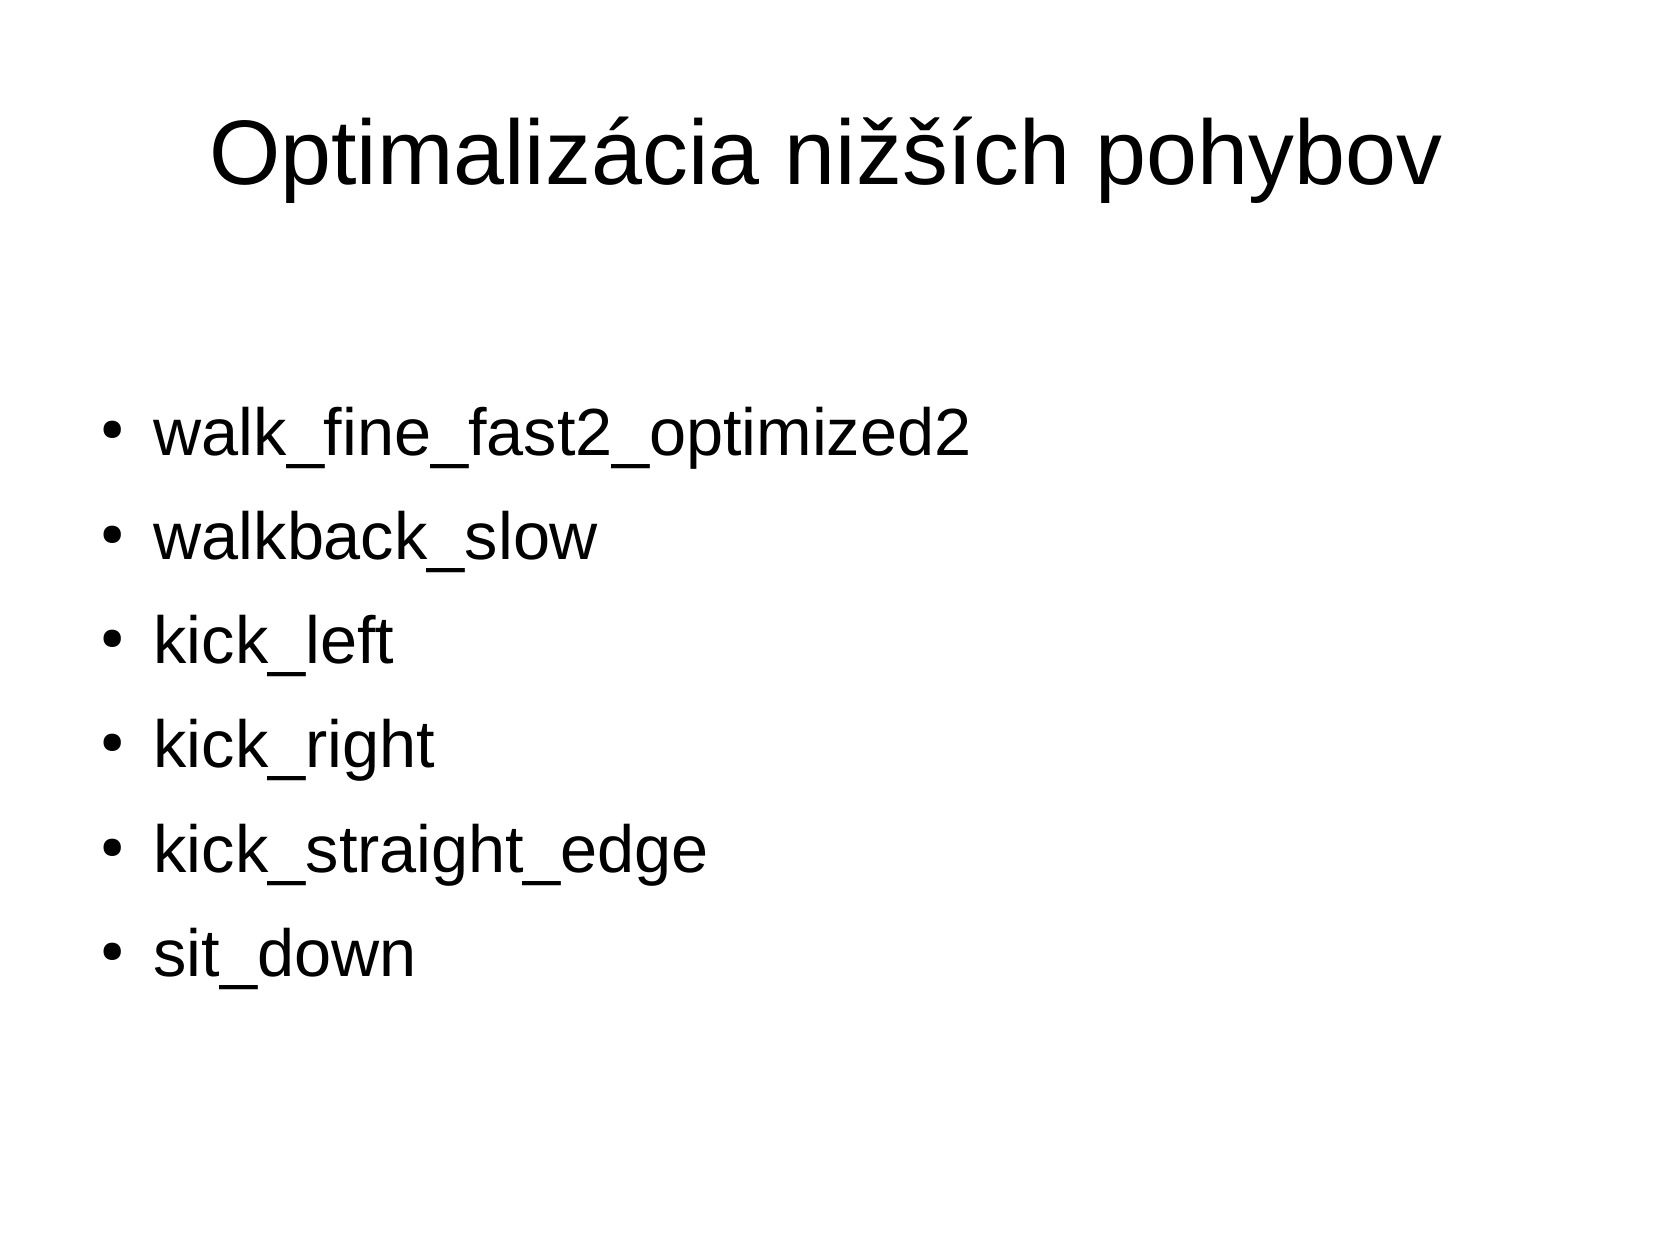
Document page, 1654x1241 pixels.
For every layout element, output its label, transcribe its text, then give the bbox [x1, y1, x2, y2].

list walk_fine_fast2_optimized2 walkback_slow kick_left kick_right kick_straight_edge sit_down [82, 290, 1571, 1094]
title Optimalizácia nižších pohybov [82, 56, 1571, 250]
